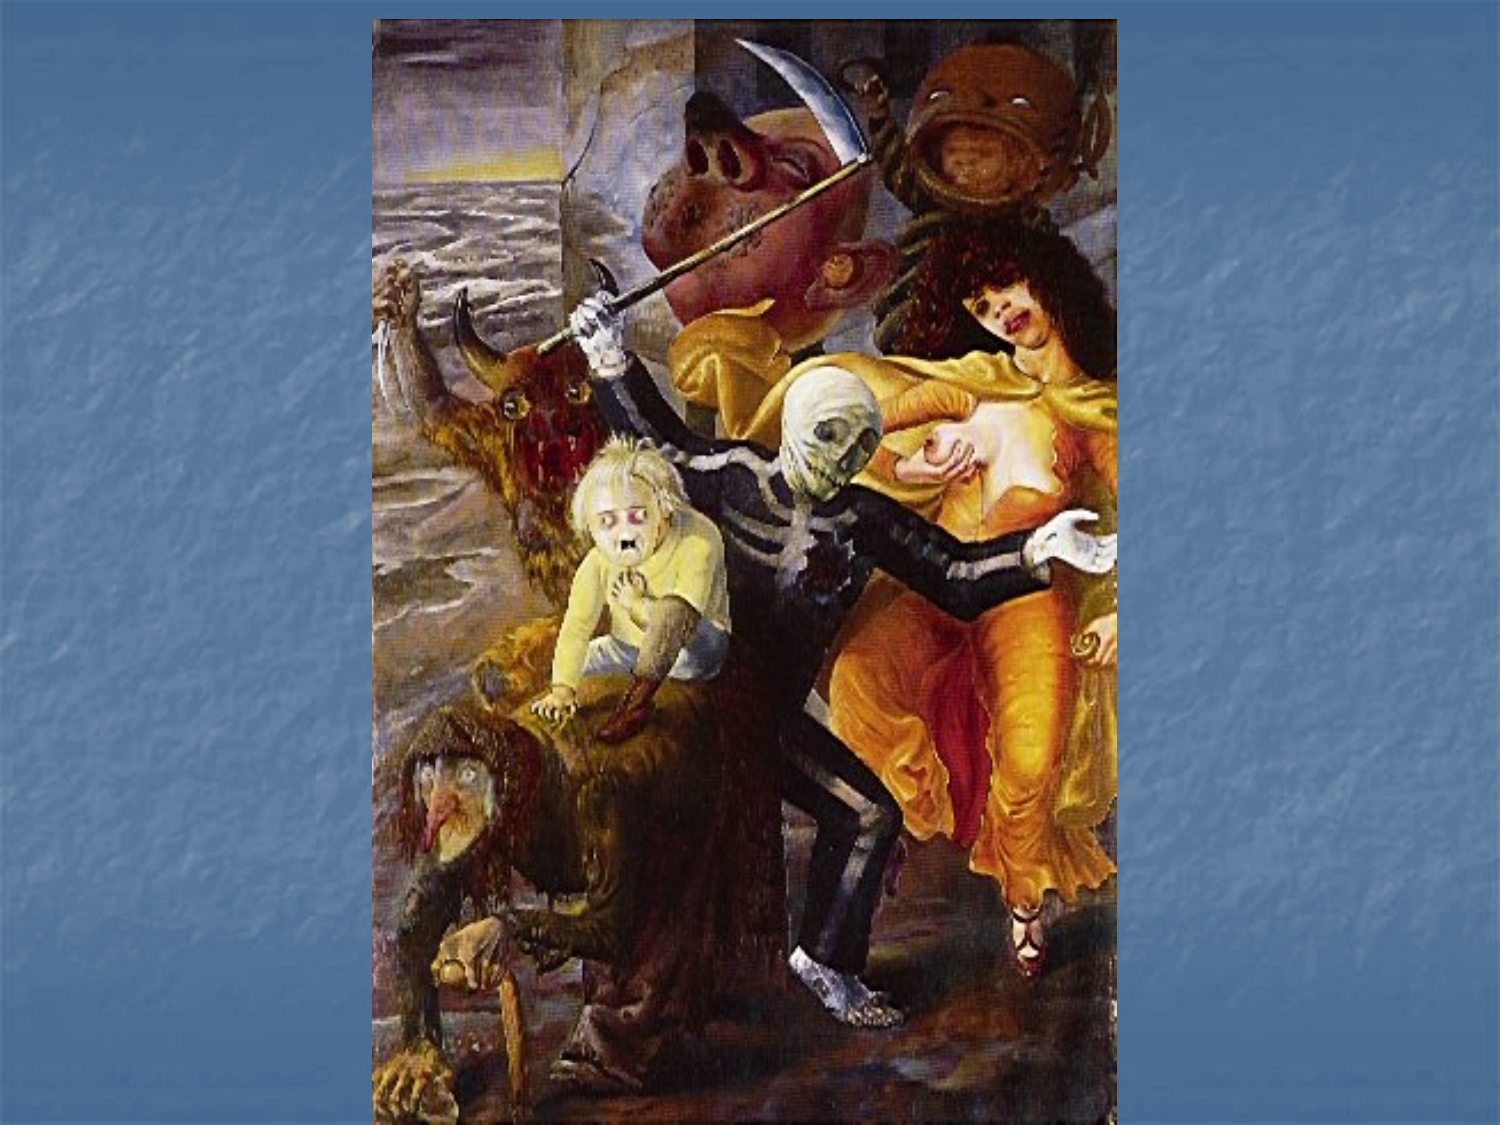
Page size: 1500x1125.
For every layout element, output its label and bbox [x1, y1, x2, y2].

picture [372, 19, 1117, 1125]
